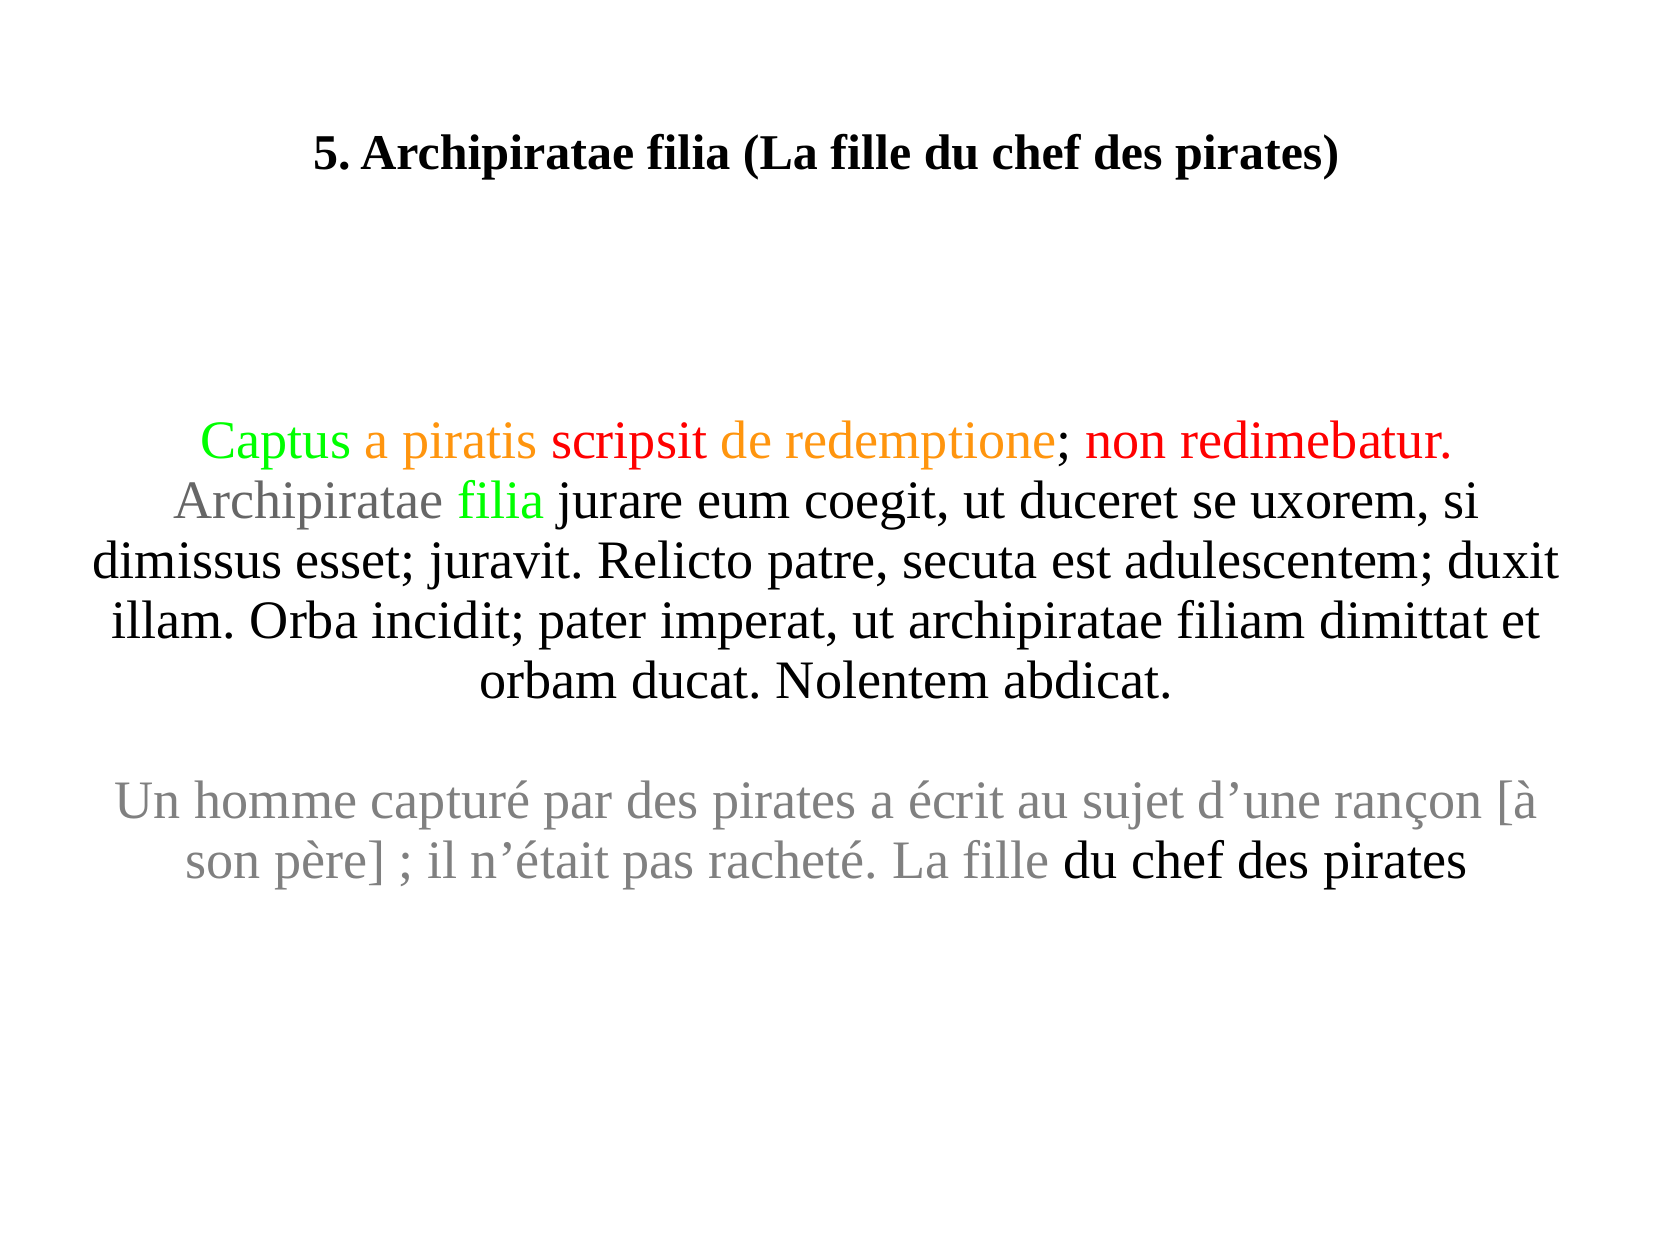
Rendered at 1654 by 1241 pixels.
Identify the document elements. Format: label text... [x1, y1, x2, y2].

subtitle Captus a piratis scripsit de redemptione; non redimebatur. Archipiratae filia jurare eum coegit, ut duceret se uxorem, si dimissus esset; juravit. Relicto patre, secuta est adulescentem; duxit illam. Orba incidit; pater imperat, ut archipiratae filiam dimittat et orbam ducat. Nolentem abdicat. Un homme capturé par des pirates a écrit au sujet d’une rançon [à son père] ; il n’était pas racheté. La fille du chef des pirates [82, 290, 1571, 1010]
title 5. Archipiratae filia (La fille du chef des pirates) [82, 49, 1571, 257]
